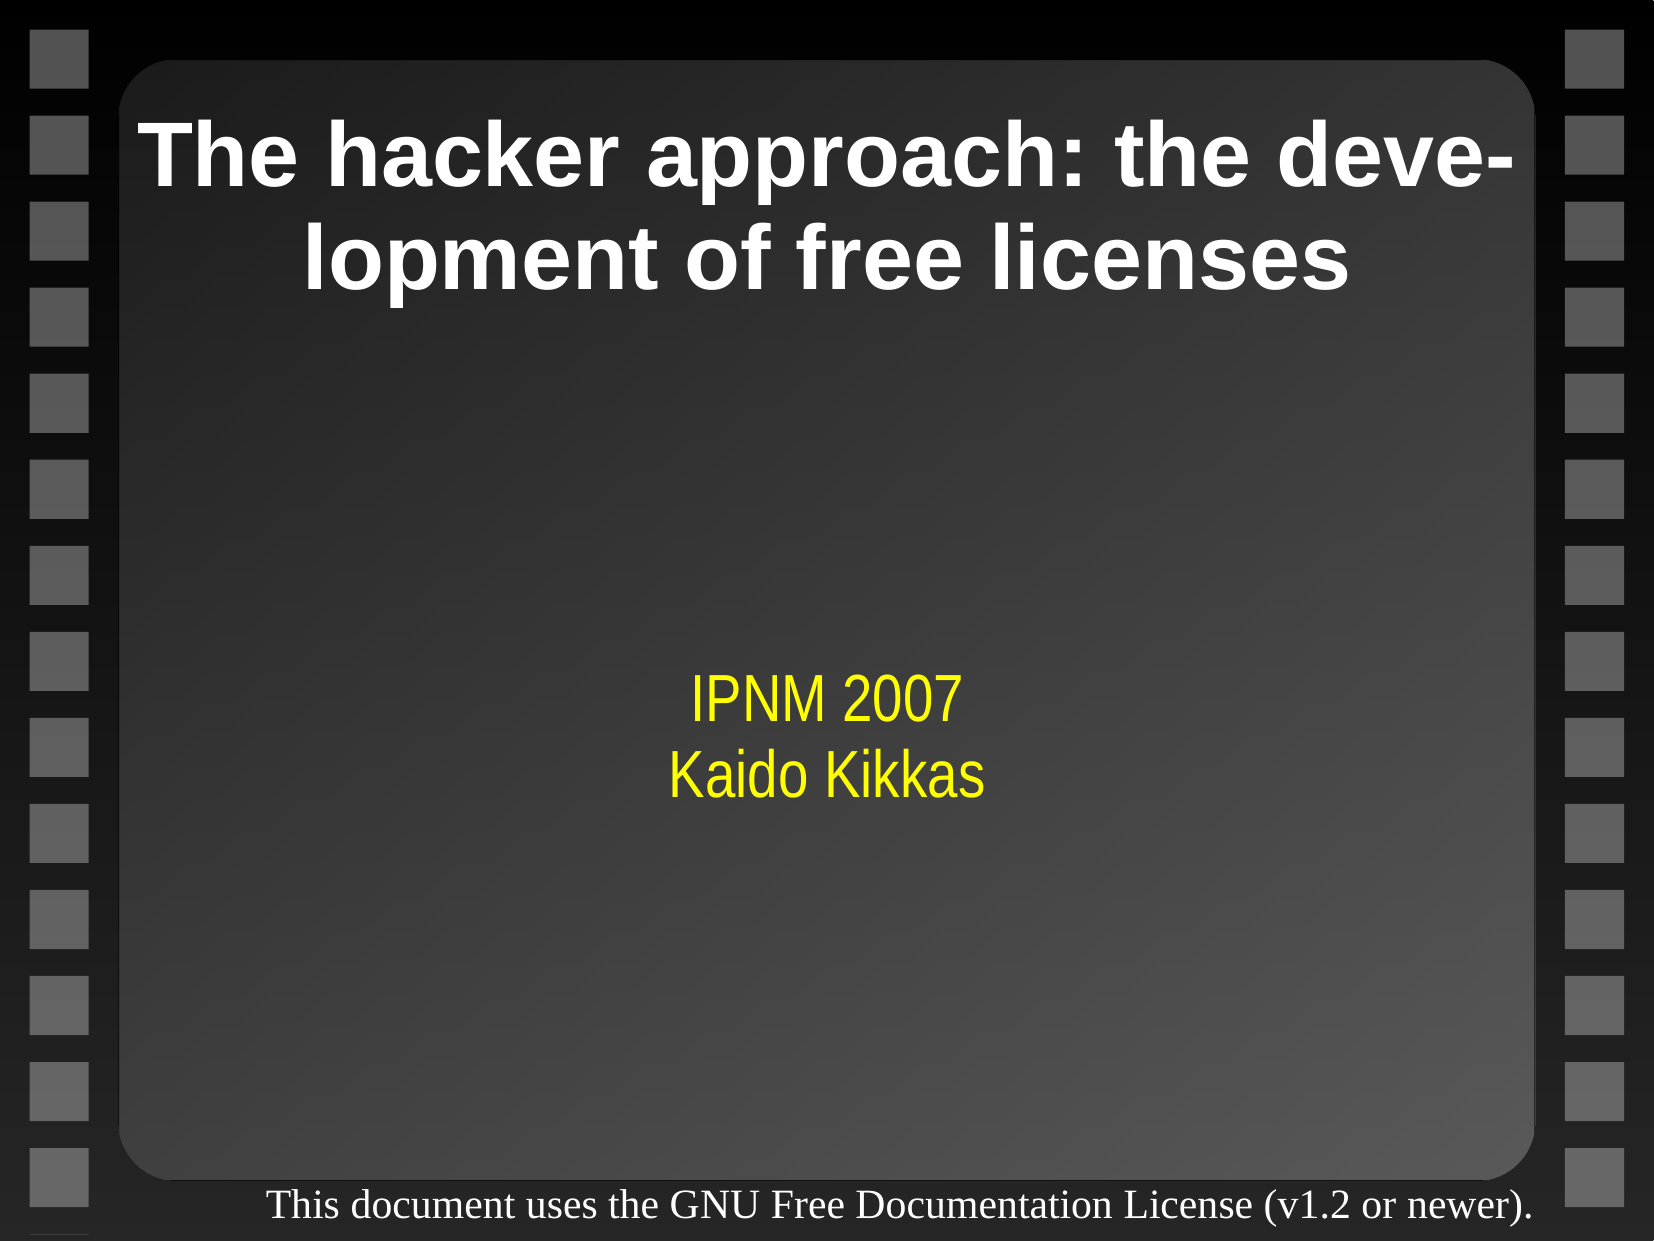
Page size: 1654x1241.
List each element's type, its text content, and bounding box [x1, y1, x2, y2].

text_box This document uses the GNU Free Documentation License (v1.2 or newer). [265, 1181, 1536, 1228]
title The hacker approach: the deve-lopment of free licenses [121, 102, 1534, 311]
subtitle IPNM 2007 Kaido Kikkas [121, 344, 1534, 1127]
